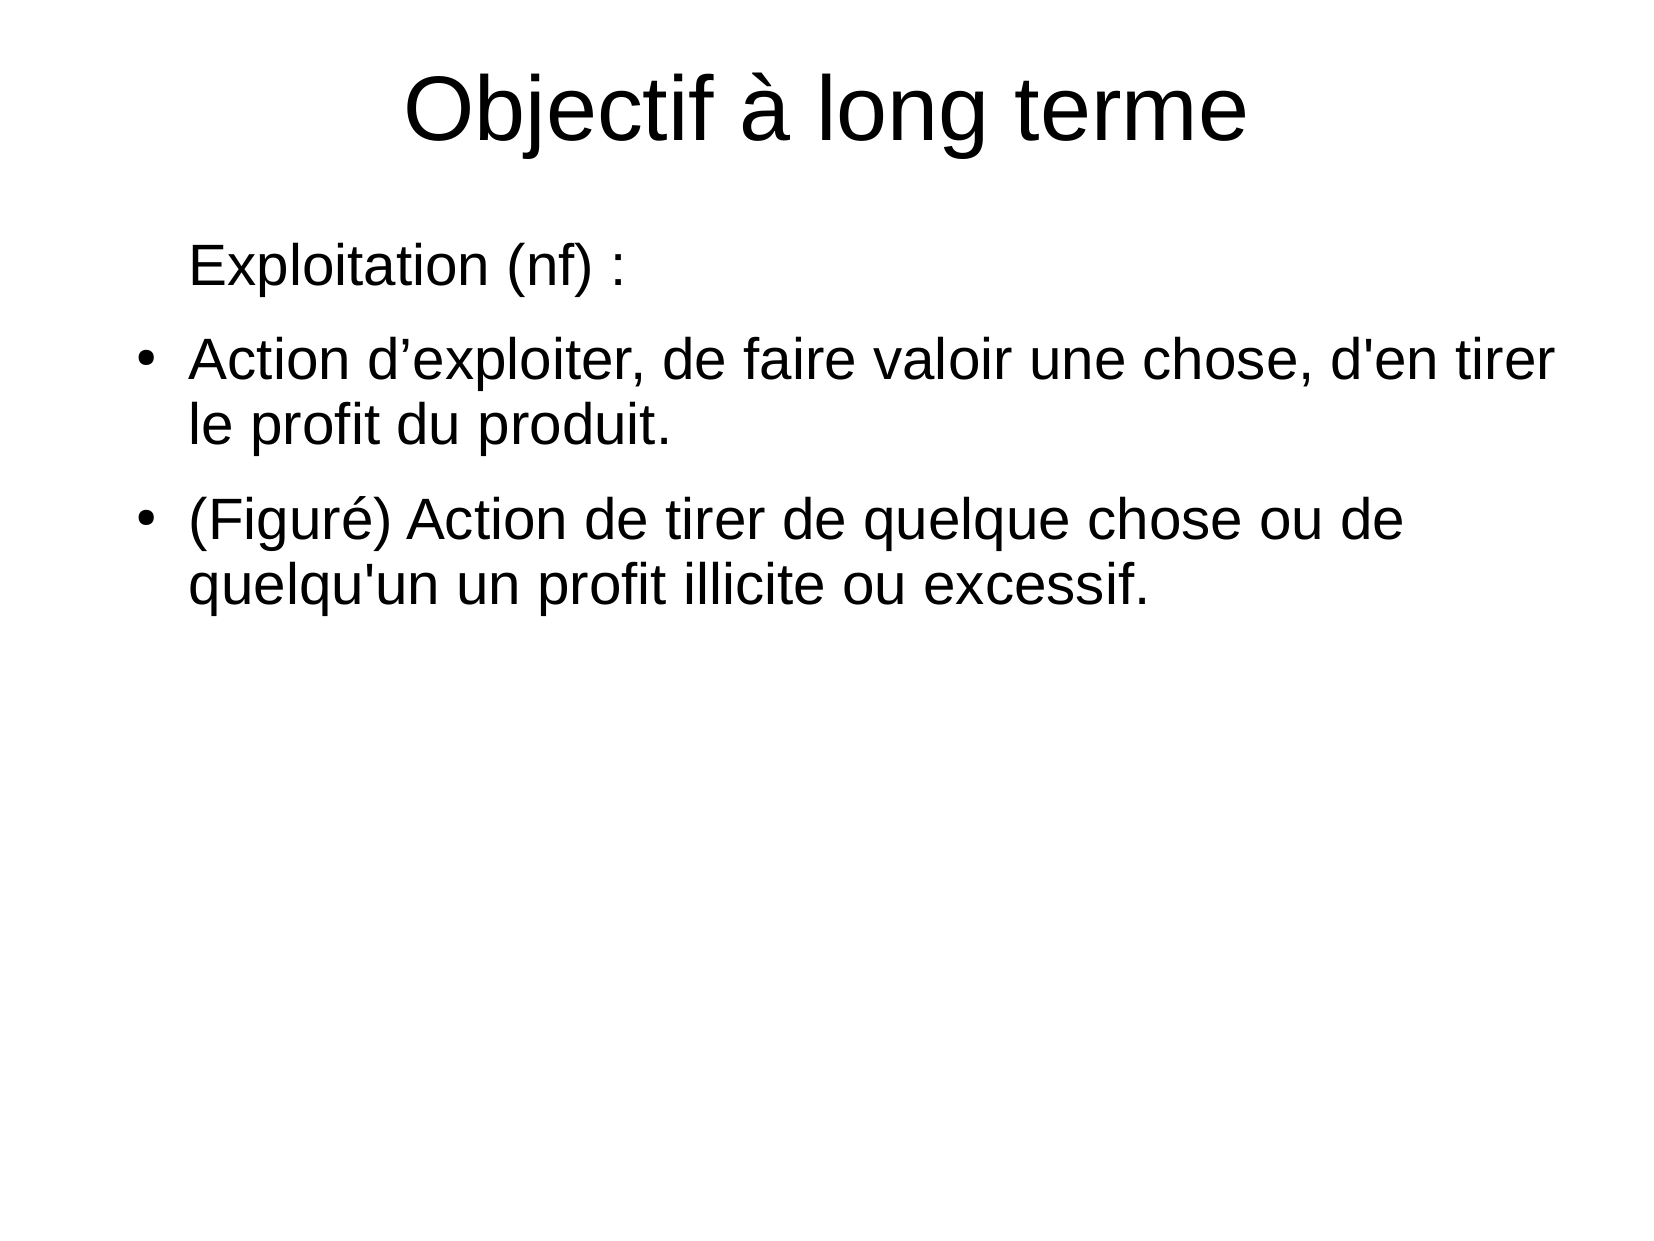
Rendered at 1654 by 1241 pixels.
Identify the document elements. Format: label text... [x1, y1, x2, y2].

list Exploitation (nf) : Action d’exploiter, de faire valoir une chose, d'en tirer le profit du produit. (Figuré) Action de tirer de quelque chose ou de quelqu'un un profit illicite ou excessif. [118, 232, 1607, 1241]
title Objectif à long terme [82, 5, 1571, 213]
